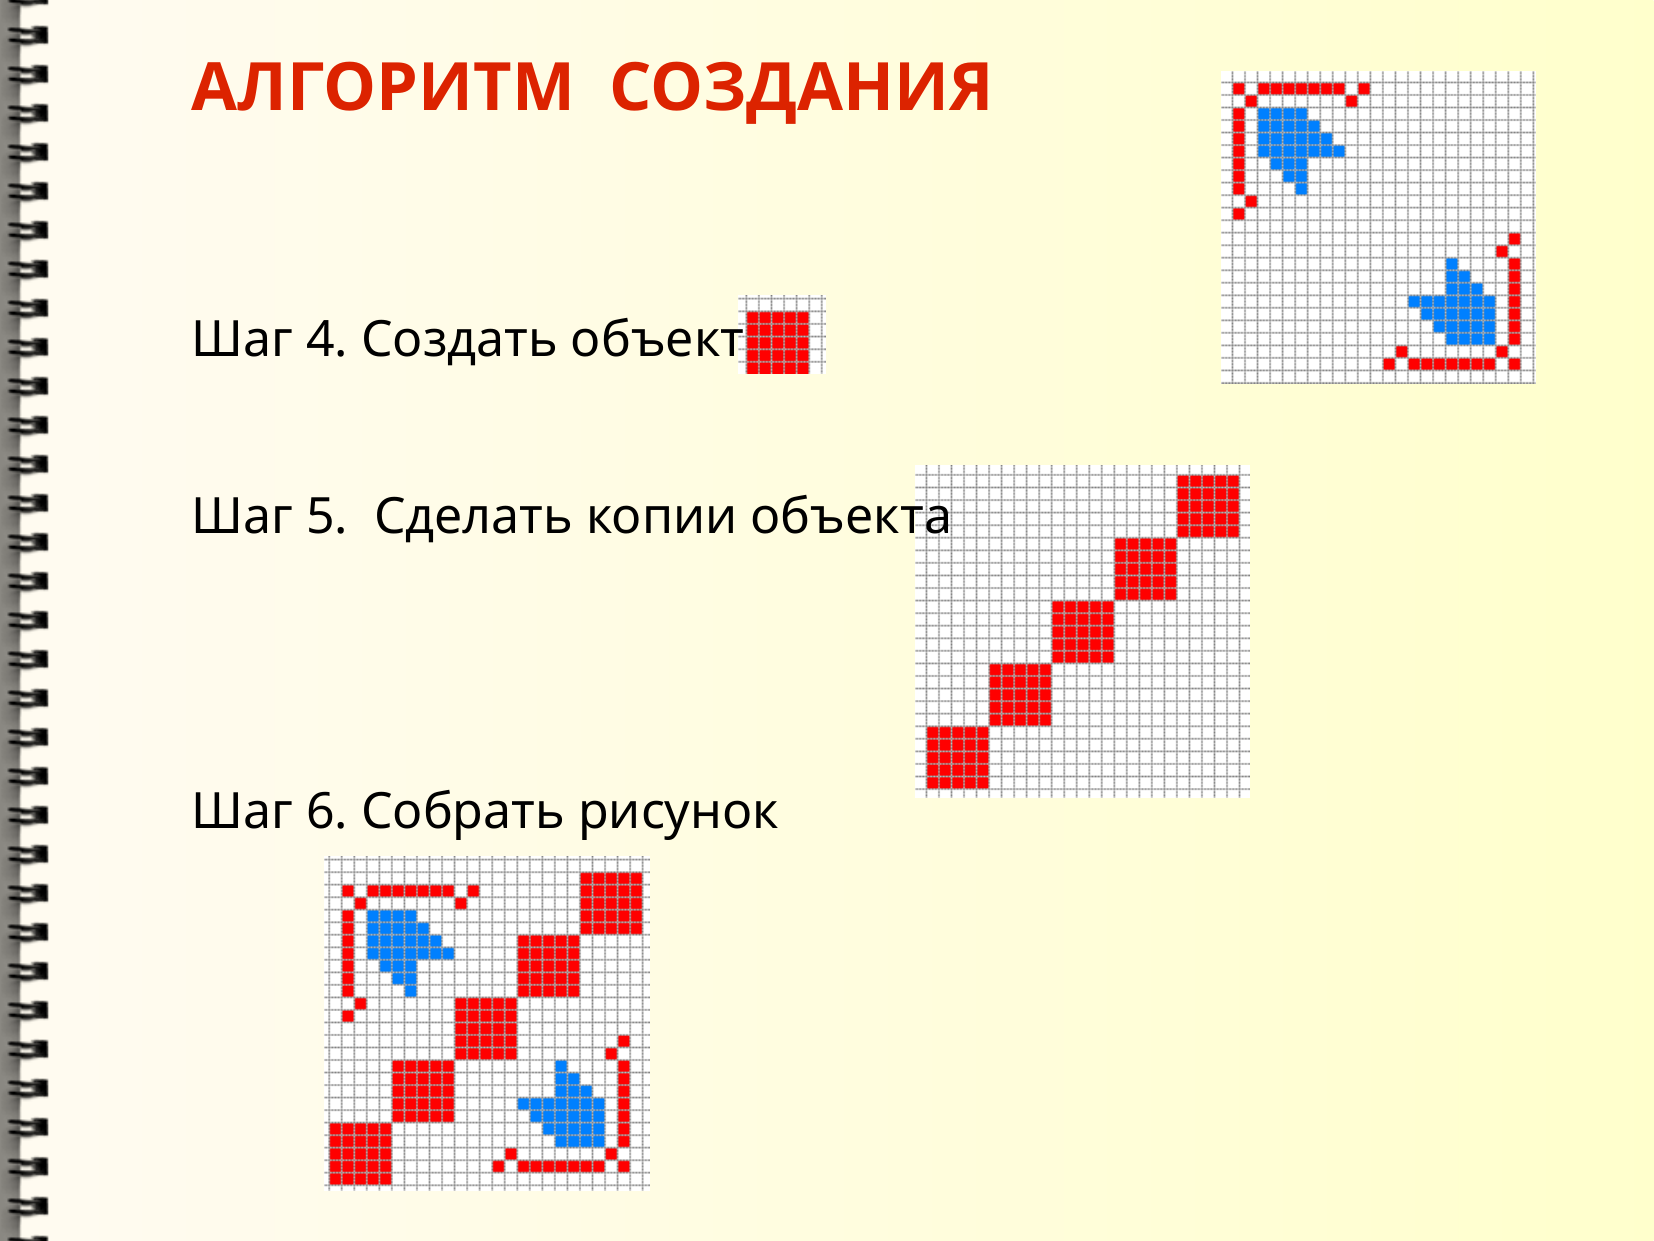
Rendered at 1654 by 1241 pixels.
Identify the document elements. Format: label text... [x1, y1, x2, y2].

text_box Шаг 6. Собрать рисунок [177, 767, 1359, 847]
picture [324, 856, 650, 1191]
picture [0, 0, 1654, 1241]
text_box Шаг 5. Сделать копии объекта [177, 472, 1034, 594]
picture [738, 295, 826, 374]
picture [1221, 71, 1536, 384]
text_box Шаг 4. Создать объект [177, 295, 701, 377]
text_box АЛГОРИТМ СОЗДАНИЯ [177, 31, 1152, 133]
picture [915, 465, 1250, 767]
